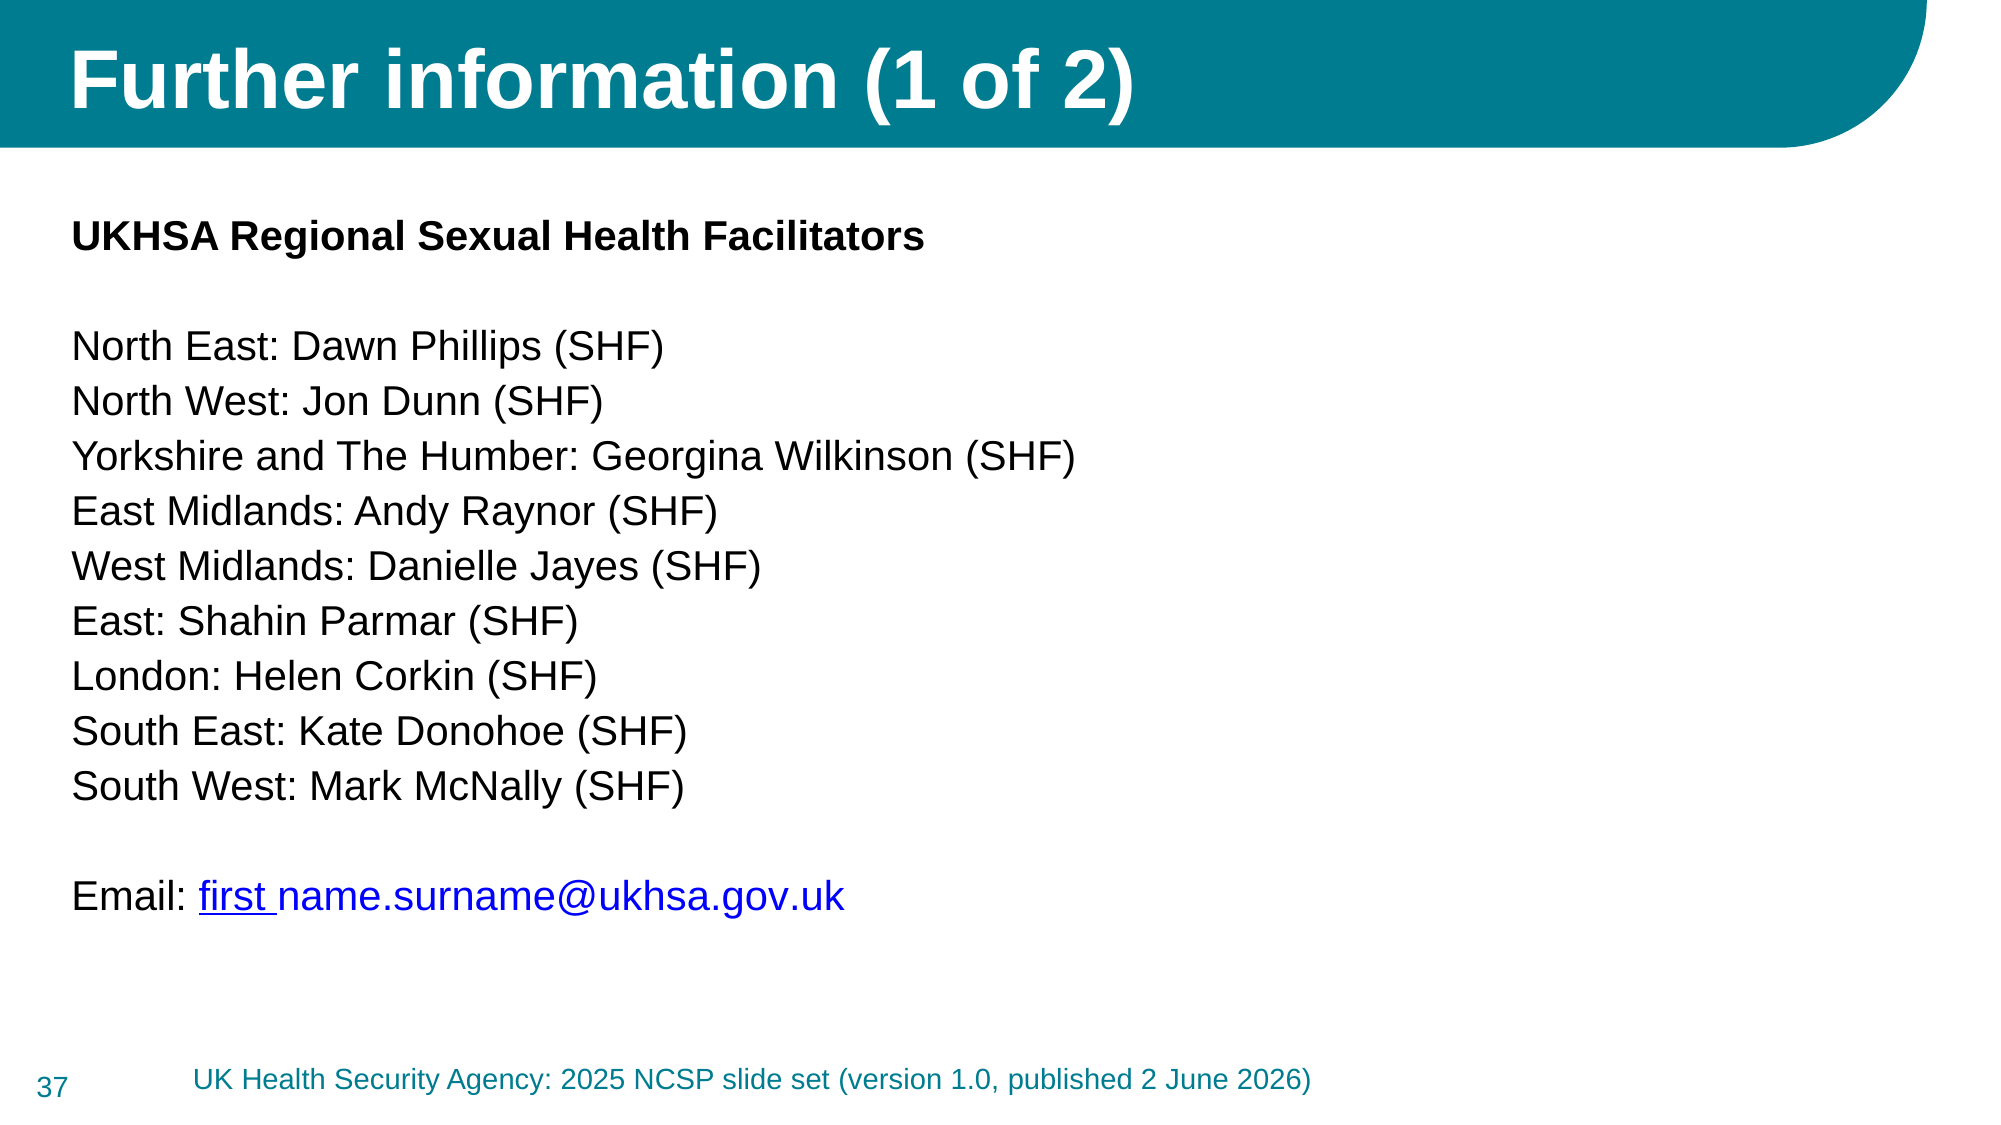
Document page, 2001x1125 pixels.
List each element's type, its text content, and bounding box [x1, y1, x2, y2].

text_box UKHSA Regional Sexual Health Facilitators North East: Dawn Phillips (SHF) North West: Jon Dunn (SHF) Yorkshire and The Humber: Georgina Wilkinson (SHF) East Midlands: Andy Raynor (SHF) West Midlands: Danielle Jayes (SHF) East: Shahin Parmar (SHF) London: Helen Corkin (SHF) South East: Kate Donohoe (SHF) South West: Mark McNally (SHF) Email: first name.surname@ukhsa.gov.uk [71, 204, 1181, 943]
text_box [21, 1056, 120, 1117]
title Further information (1 of 2) [54, 29, 1780, 134]
